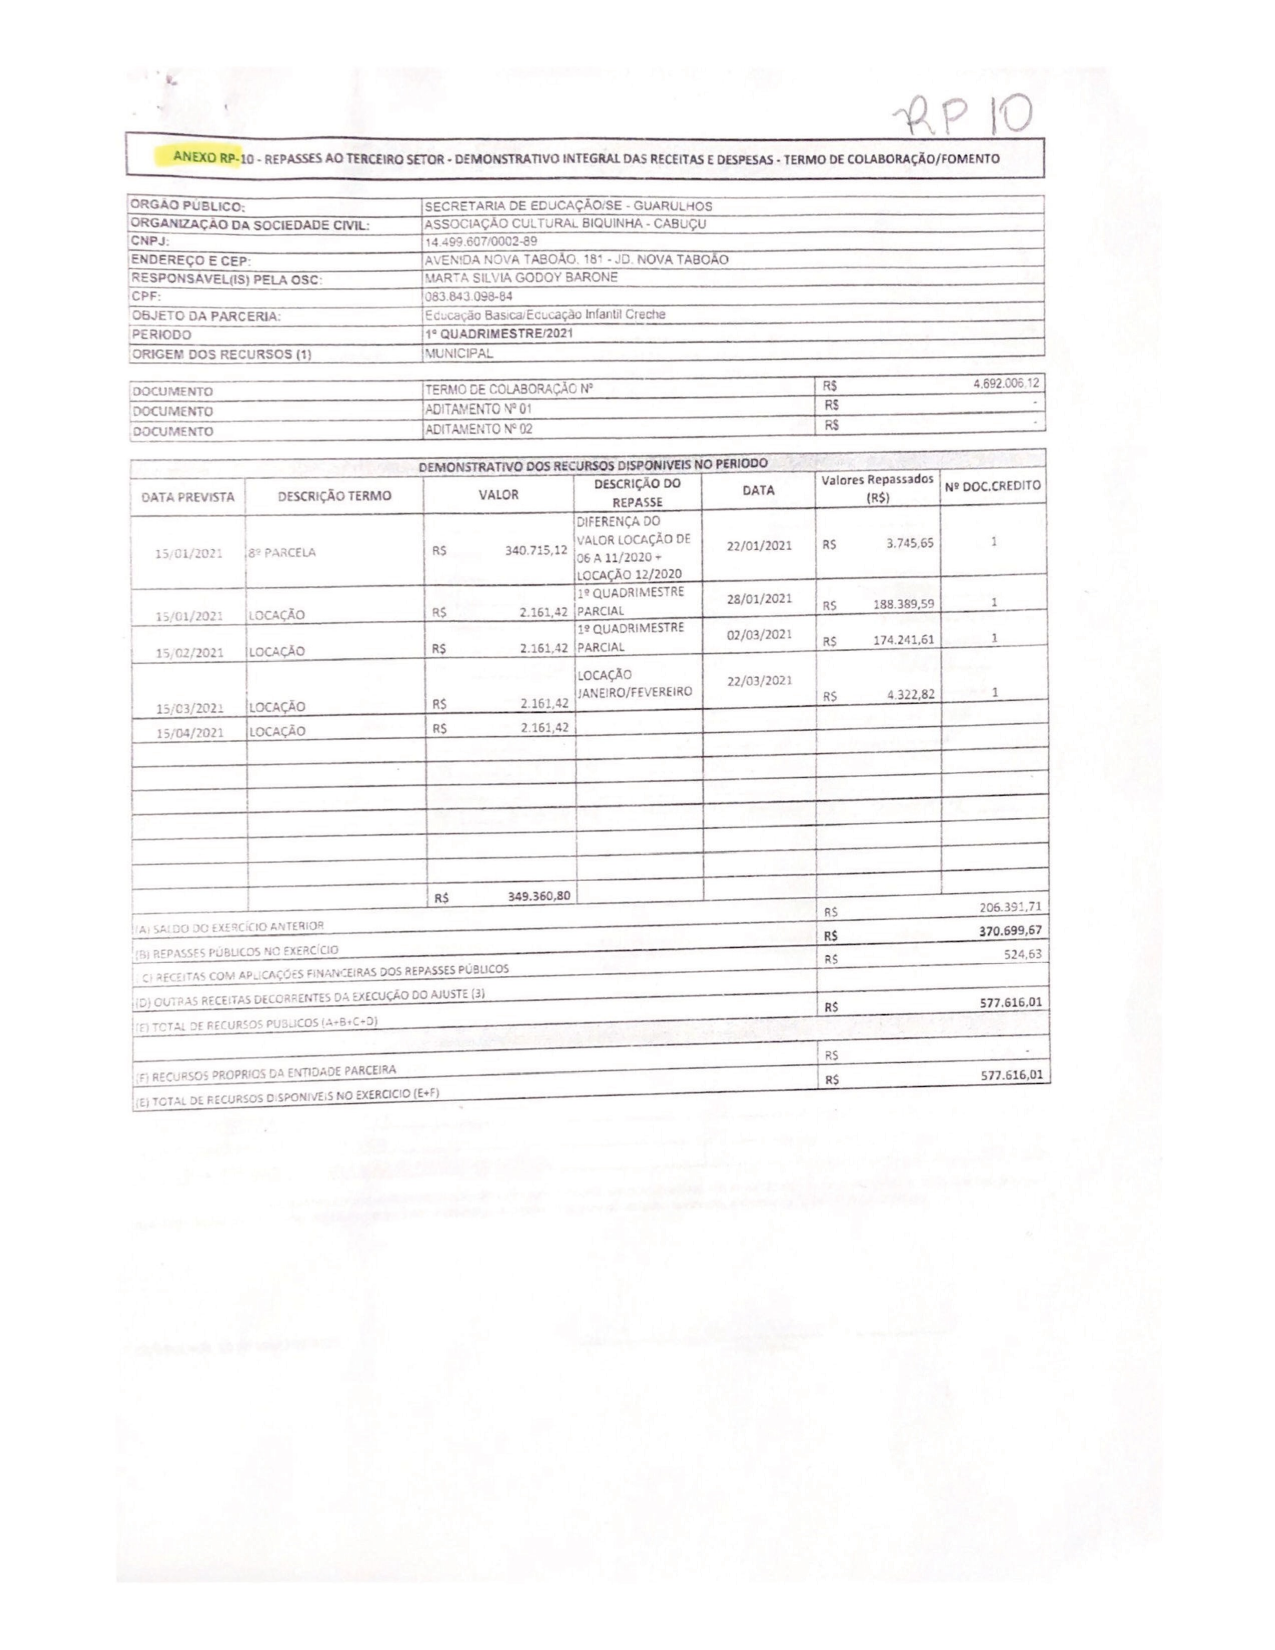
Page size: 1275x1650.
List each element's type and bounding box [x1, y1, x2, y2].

text_box [0, 0, 1275, 1650]
